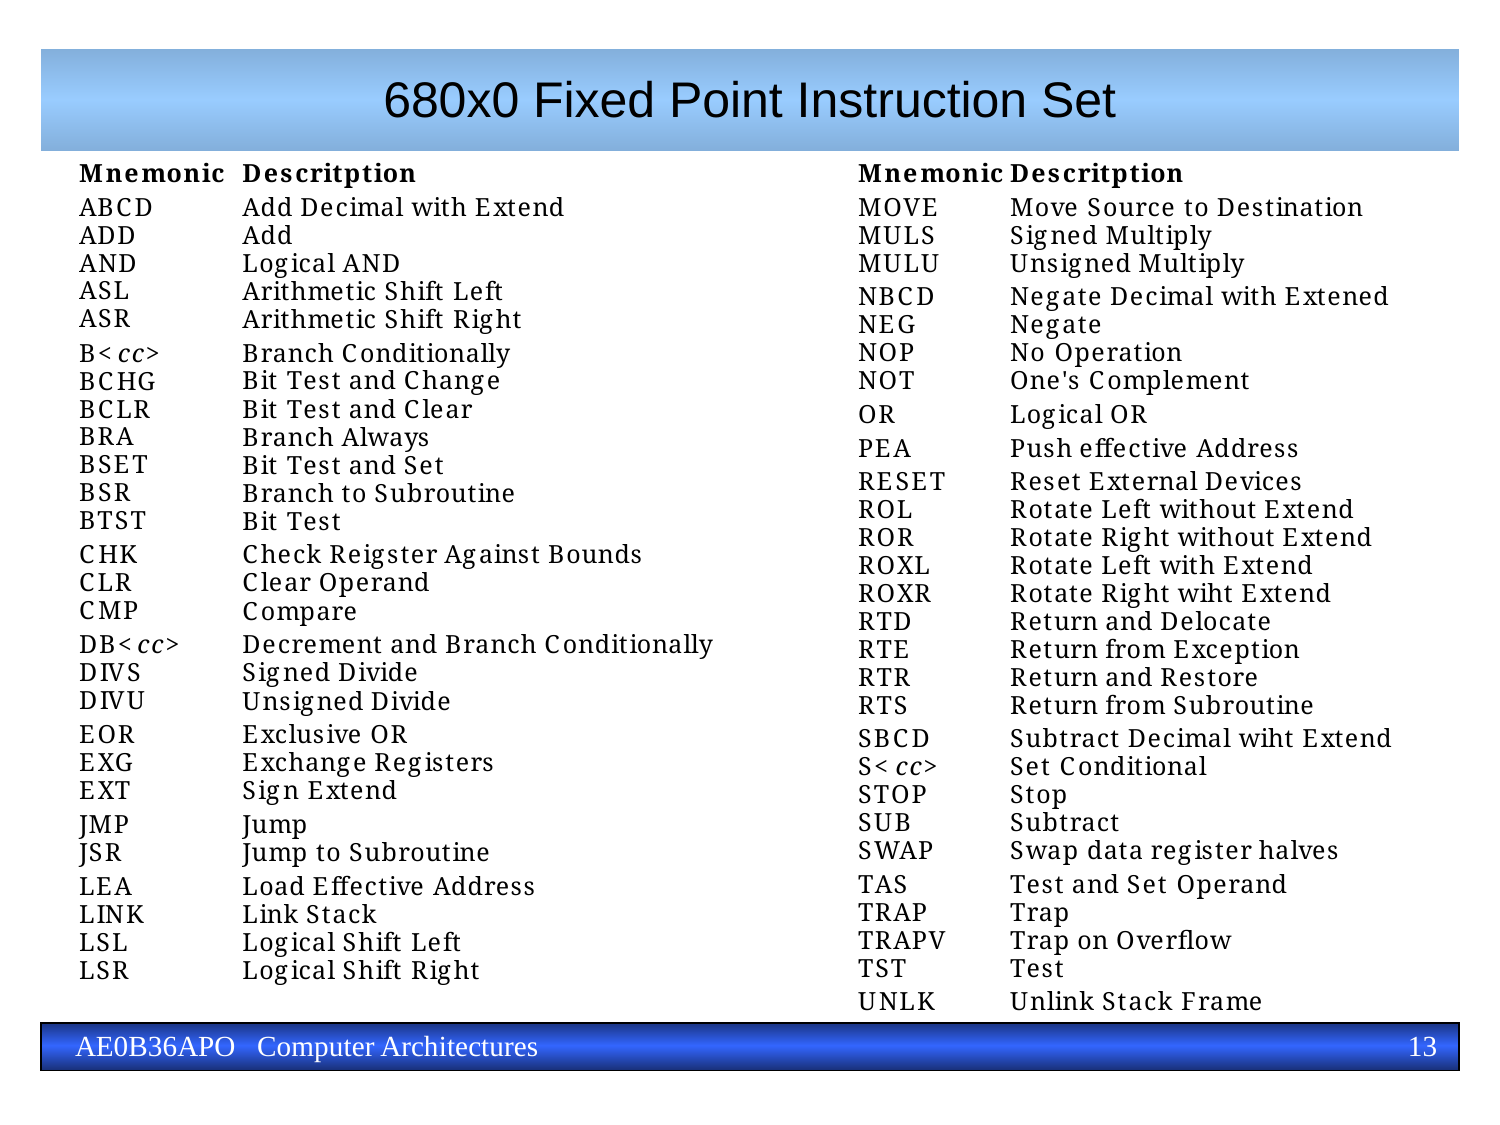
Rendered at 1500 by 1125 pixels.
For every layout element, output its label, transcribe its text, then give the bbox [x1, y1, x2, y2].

chart [75, 156, 791, 1062]
chart [853, 156, 1500, 1075]
title 680x0 Fixed Point Instruction Set [41, 49, 1459, 151]
